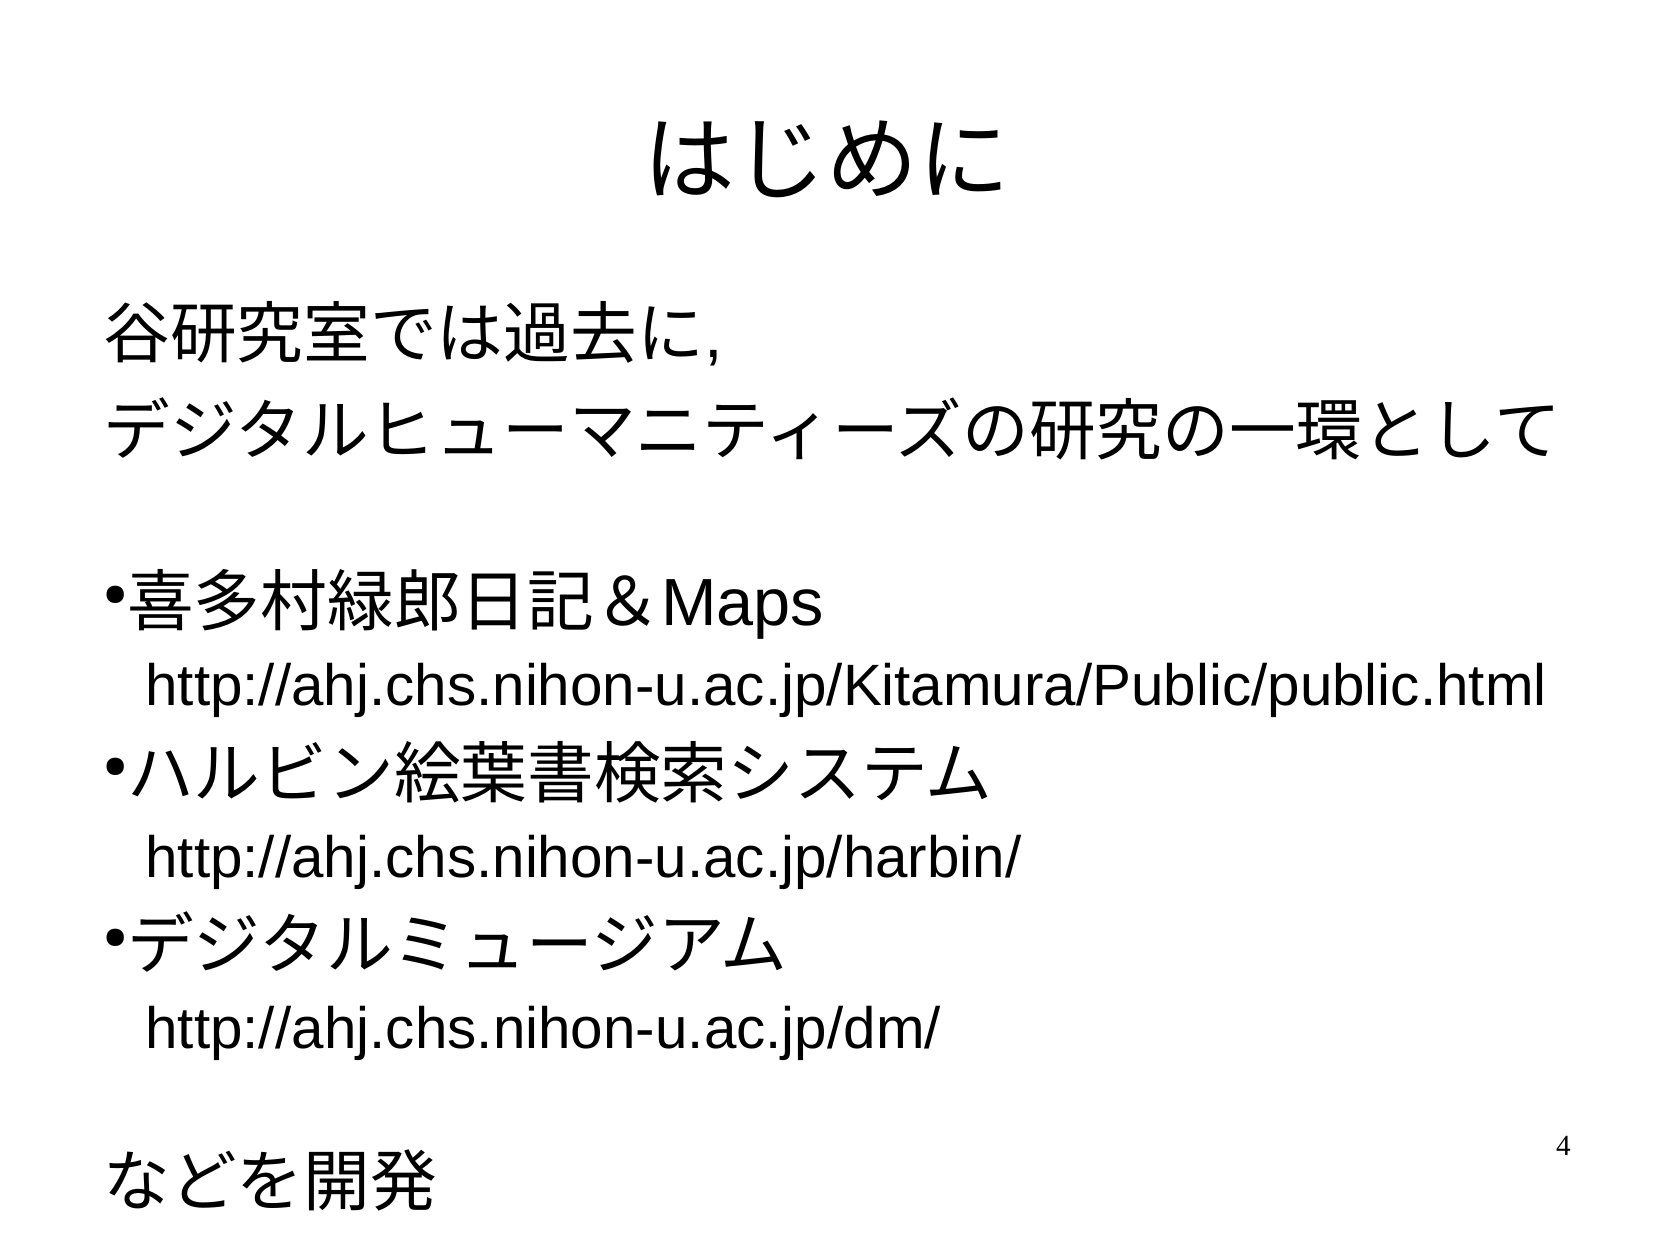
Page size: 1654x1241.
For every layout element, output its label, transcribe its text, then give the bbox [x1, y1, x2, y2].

text_box 谷研究室では過去に, デジタルヒューマニティーズの研究の一環として 喜多村緑郎日記＆Maps http://ahj.chs.nihon-u.ac.jp/Kitamura/Public/public.html ハルビン絵葉書検索システム http://ahj.chs.nihon-u.ac.jp/harbin/ デジタルミュージアム http://ahj.chs.nihon-u.ac.jp/dm/ などを開発 [88, 272, 1595, 1067]
title はじめに [82, 49, 1571, 257]
